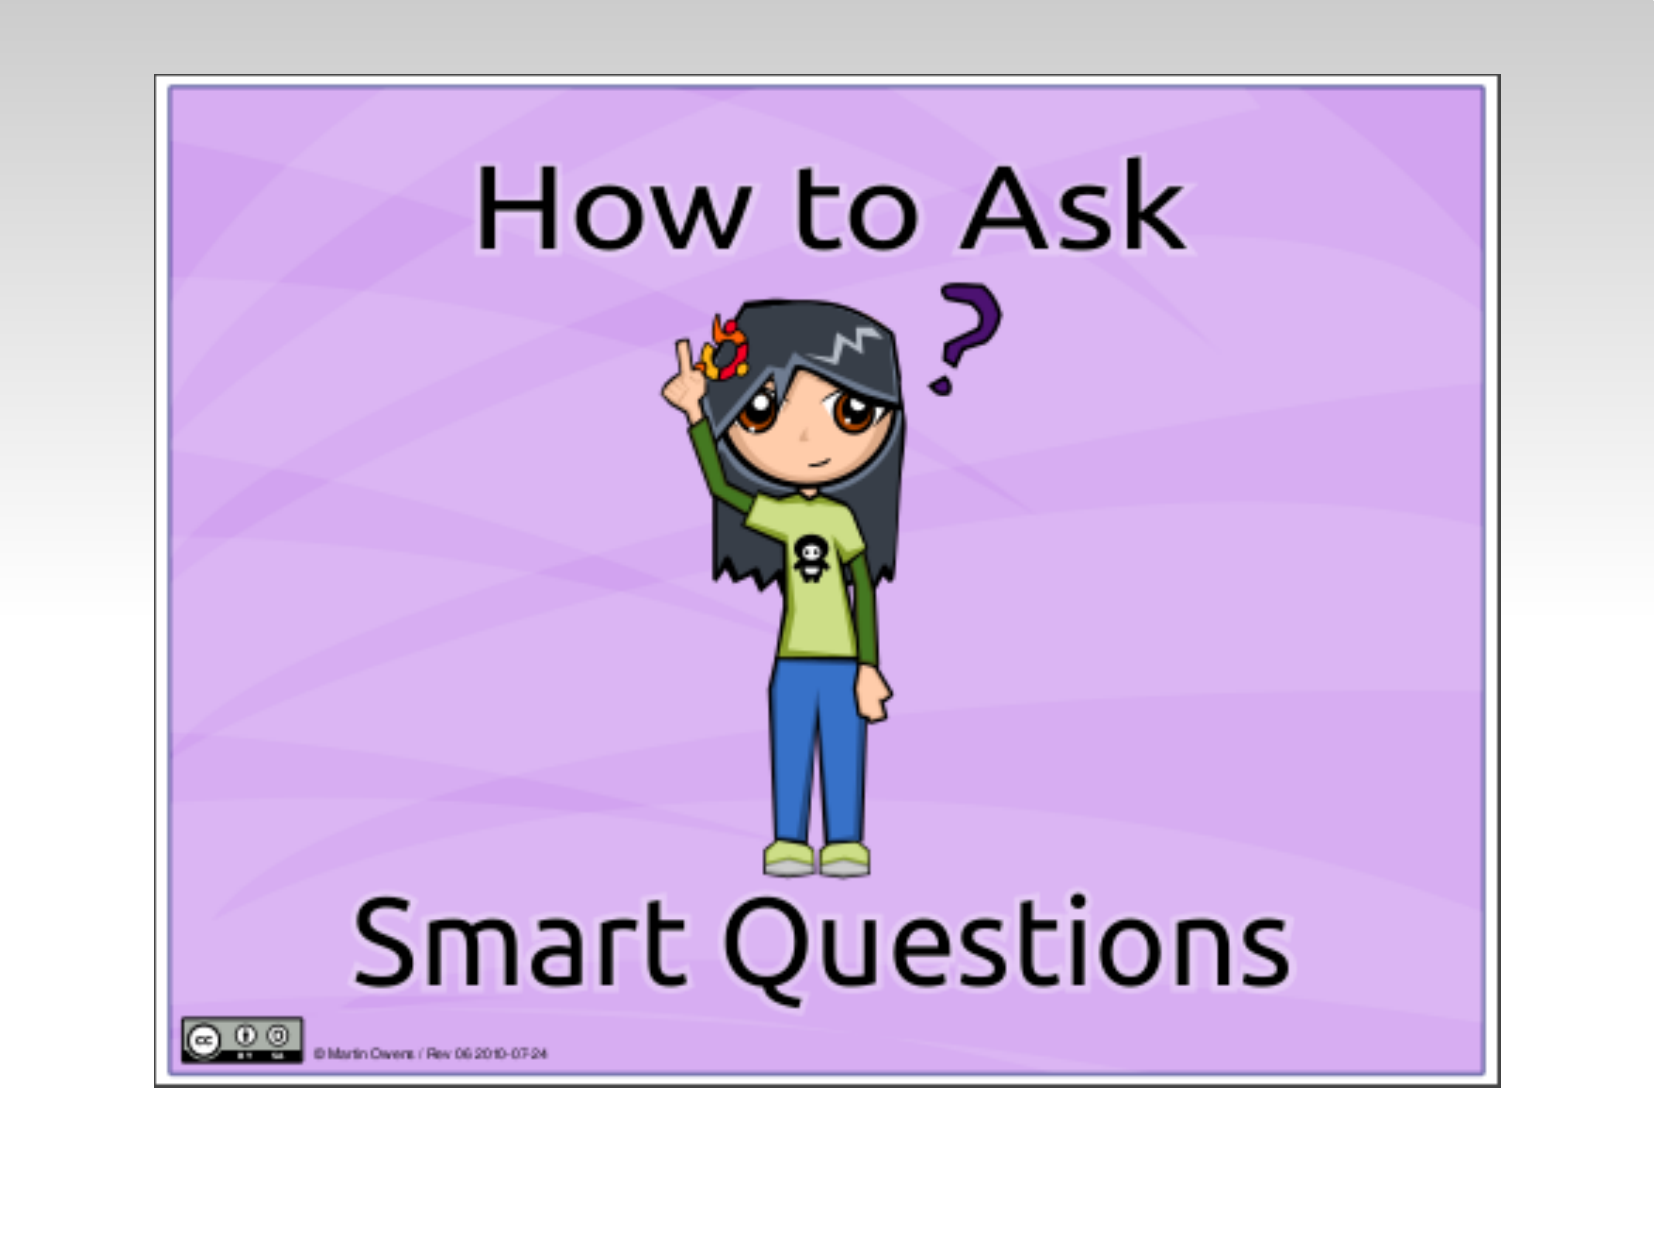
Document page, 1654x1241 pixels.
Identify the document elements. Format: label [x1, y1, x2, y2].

picture [154, 74, 1501, 1088]
